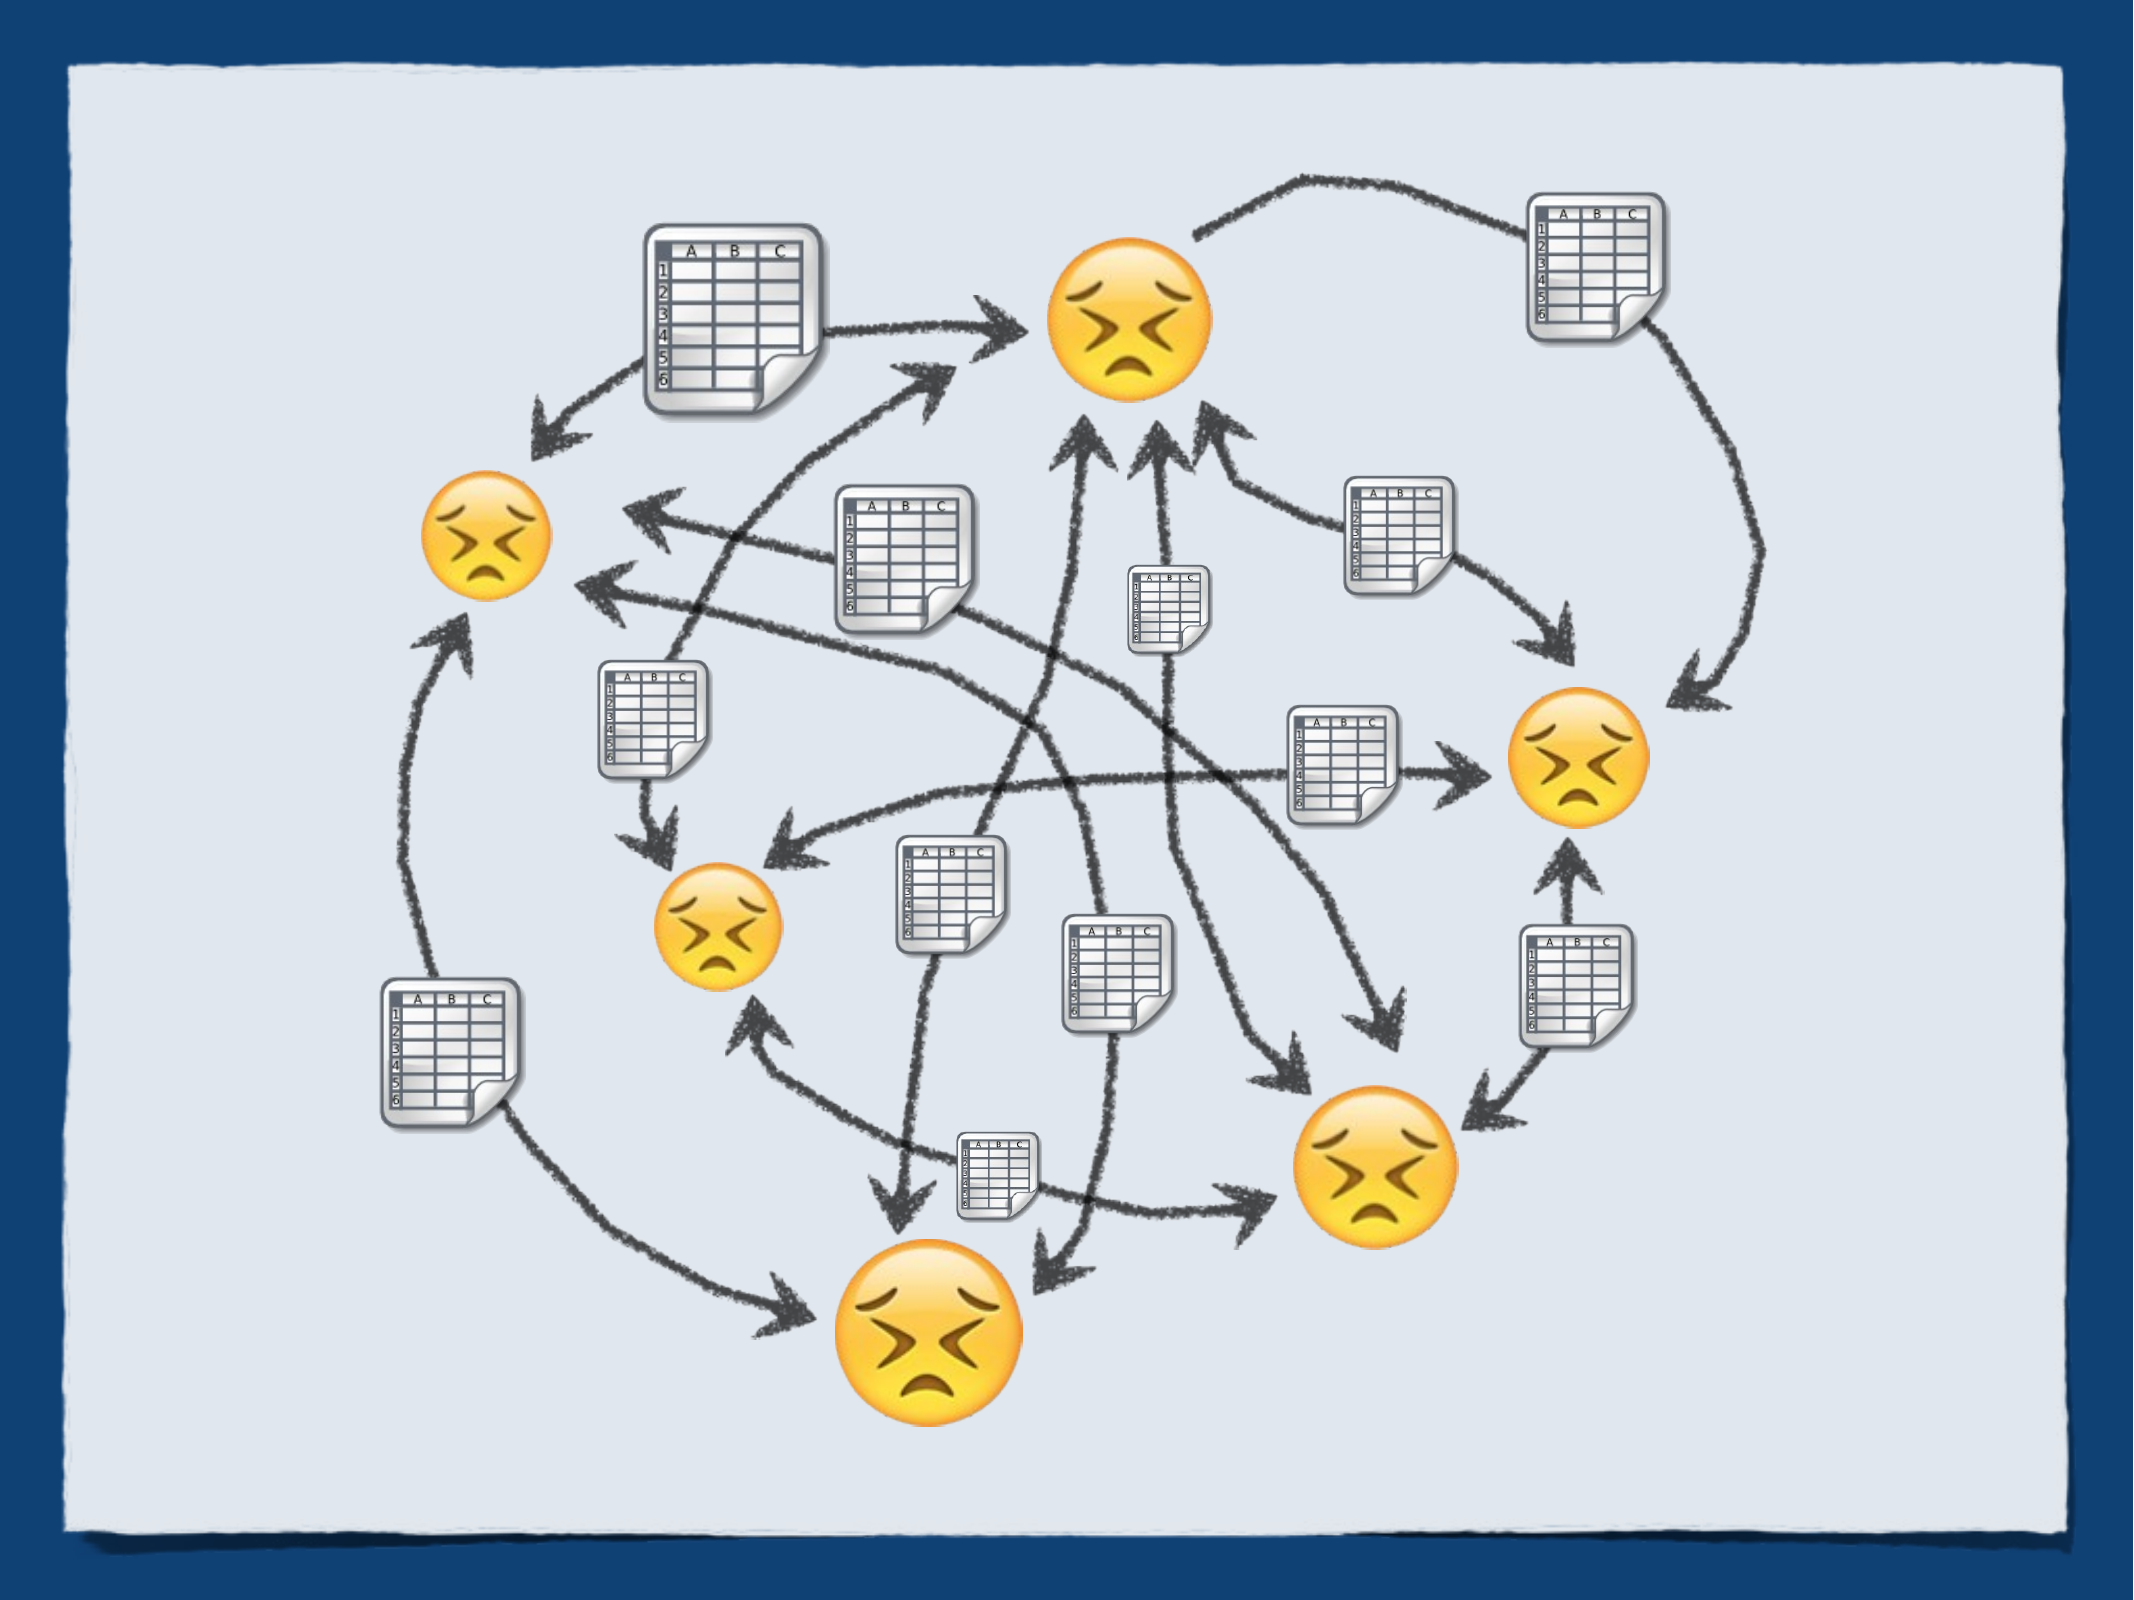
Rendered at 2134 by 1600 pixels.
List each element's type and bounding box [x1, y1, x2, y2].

picture [54, 52, 2078, 1559]
